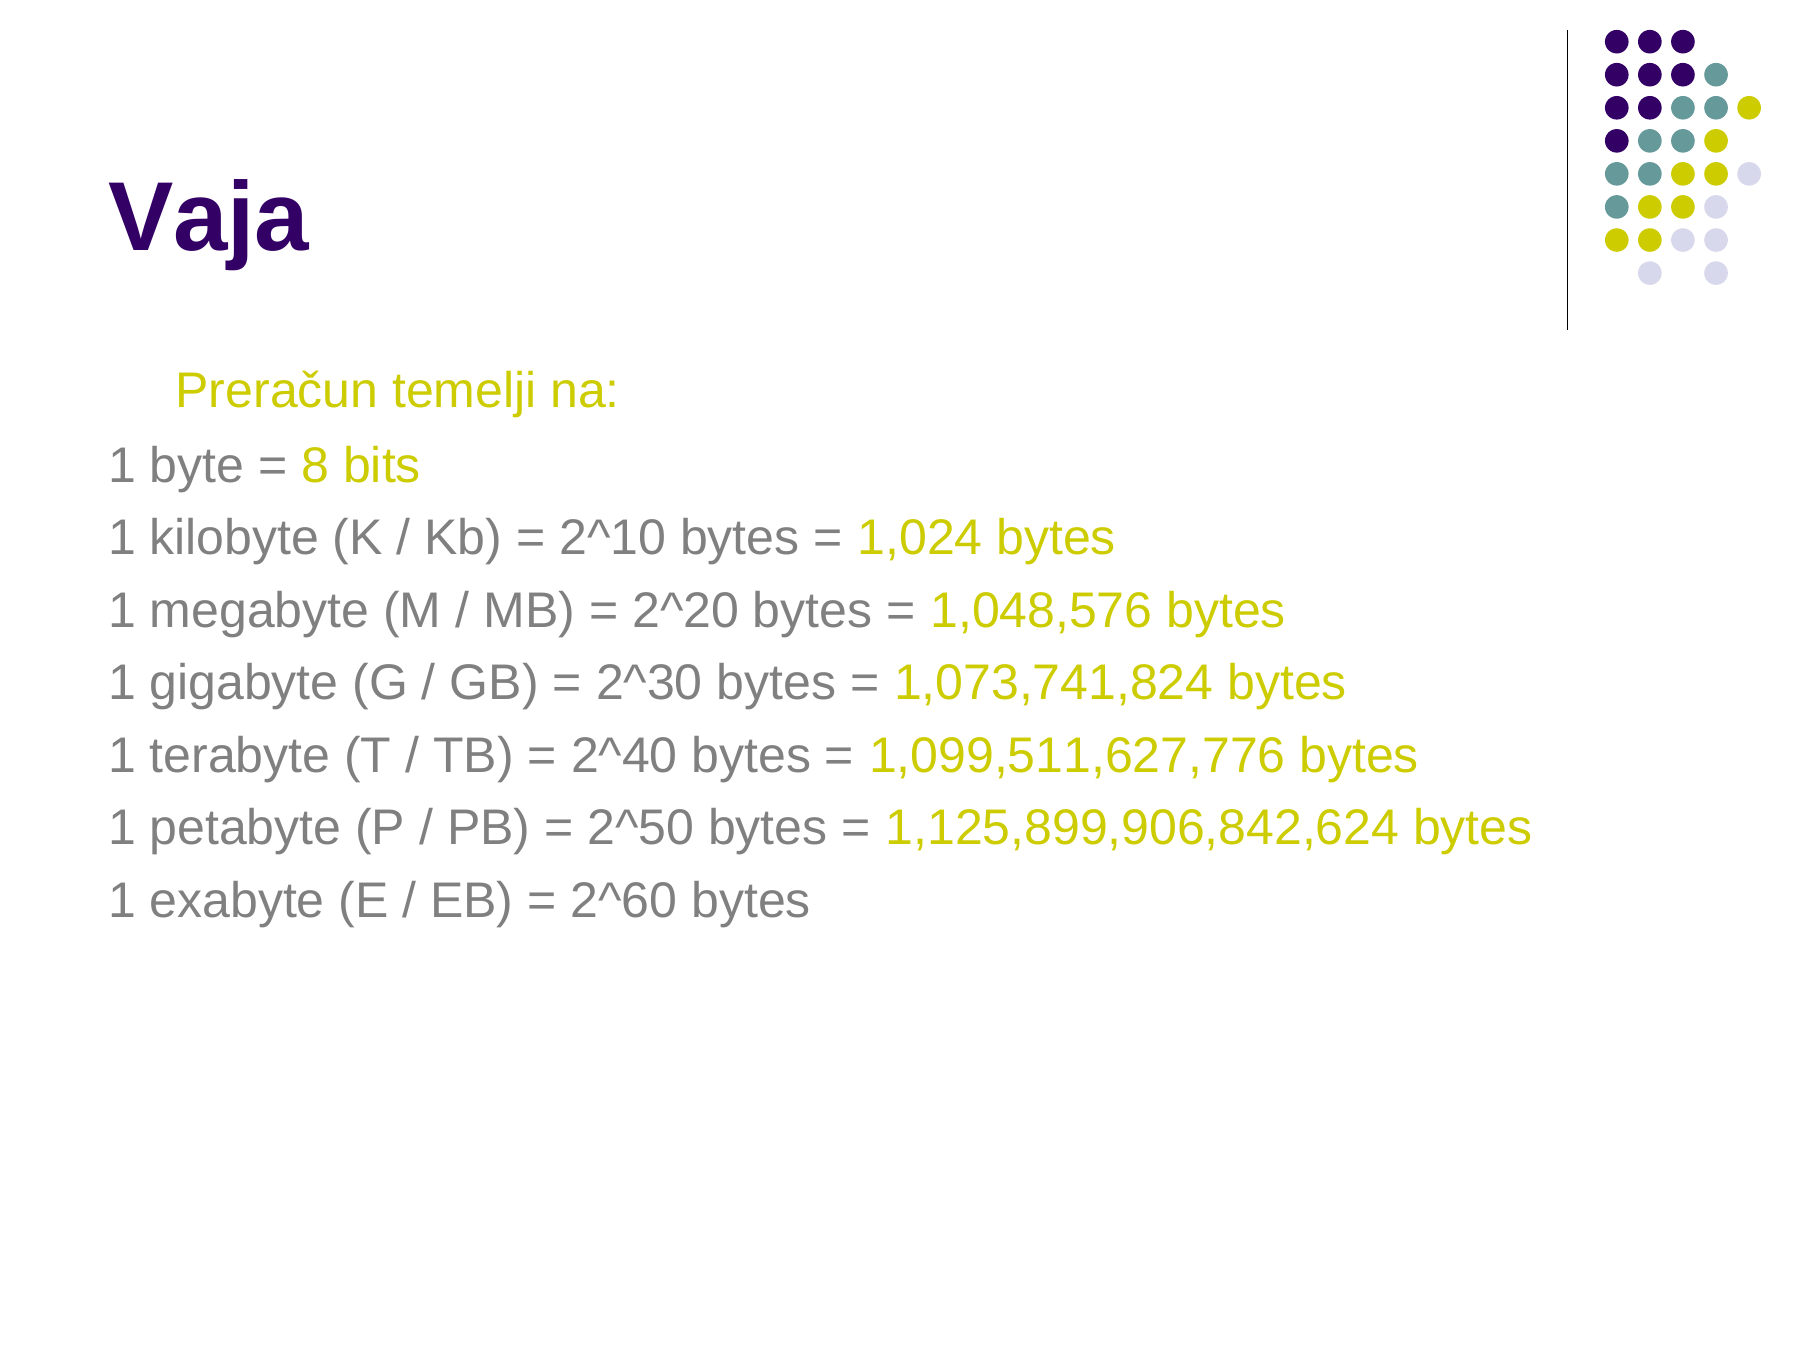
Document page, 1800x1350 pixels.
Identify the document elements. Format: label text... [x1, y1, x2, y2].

list Preračun temelji na: 1 byte = 8 bits 1 kilobyte (K / Kb) = 2^10 bytes = 1,024 bytes 1 megabyte (M / MB) = 2^20 bytes = 1,048,576 bytes 1 gigabyte (G / GB) = 2^30 bytes = 1,073,741,824 bytes 1 terabyte (T / TB) = 2^40 bytes = 1,099,511,627,776 bytes 1 petabyte (P / PB) = 2^50 bytes = 1,125,899,906,842,624 bytes 1 exabyte (E / EB) = 2^60 bytes [90, 338, 1710, 1207]
title Vaja [90, 23, 1576, 280]
